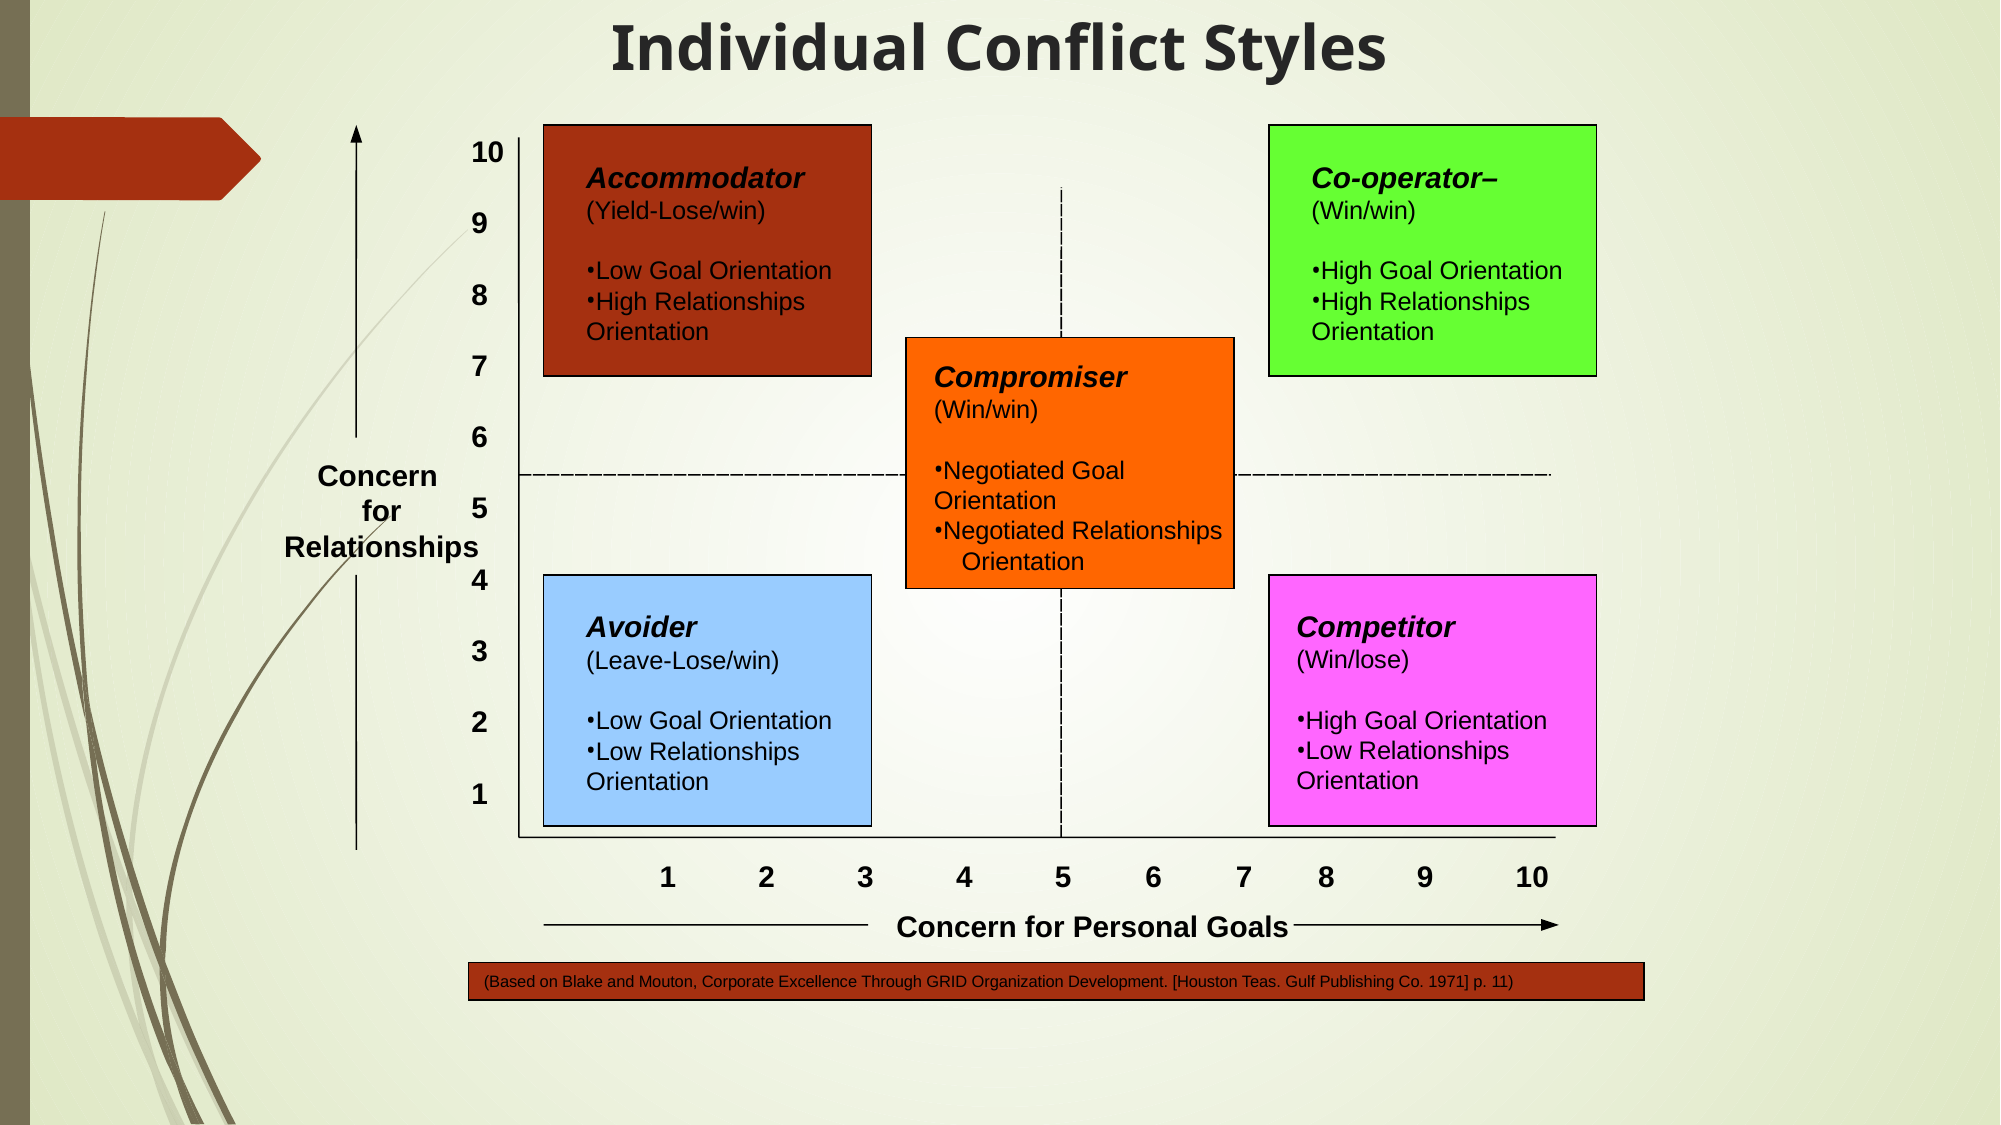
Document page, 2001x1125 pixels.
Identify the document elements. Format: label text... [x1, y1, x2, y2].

text_box [544, 575, 871, 826]
text_box Concern for Relationships [248, 448, 456, 573]
text_box Compromiser (Win/win) Negotiated Goal Orientation Negotiated Relationships Orientation [918, 349, 1242, 586]
text_box 1 2 3 4 5 6 7 8 9 10 [588, 849, 1623, 902]
text_box [1269, 575, 1596, 826]
text_box [906, 337, 1234, 589]
text_box Avoider (Leave-Lose/win) Low Goal Orientation Low Relationships Orientation [571, 600, 895, 806]
text_box Co-operator– (Win/win) High Goal Orientation High Relationships Orientation [1296, 150, 1620, 356]
text_box 10 9 8 7 6 5 4 3 2 1 [456, 125, 524, 862]
text_box Accommodator (Yield-Lose/win) Low Goal Orientation High Relationships Orientation [571, 150, 895, 356]
text_box [544, 125, 871, 376]
text_box Concern for Personal Goals [881, 899, 1311, 952]
text_box (Based on Blake and Mouton, Corporate Excellence Through GRID Organization Development. [Houston Teas. Gulf Publishing Co. 1971] p. 11) [469, 962, 1644, 1000]
text_box Competitor (Win/lose) High Goal Orientation Low Relationships Orientation [1281, 599, 1605, 805]
text_box [1269, 125, 1596, 376]
title Individual Conflict Styles [362, 0, 1638, 91]
